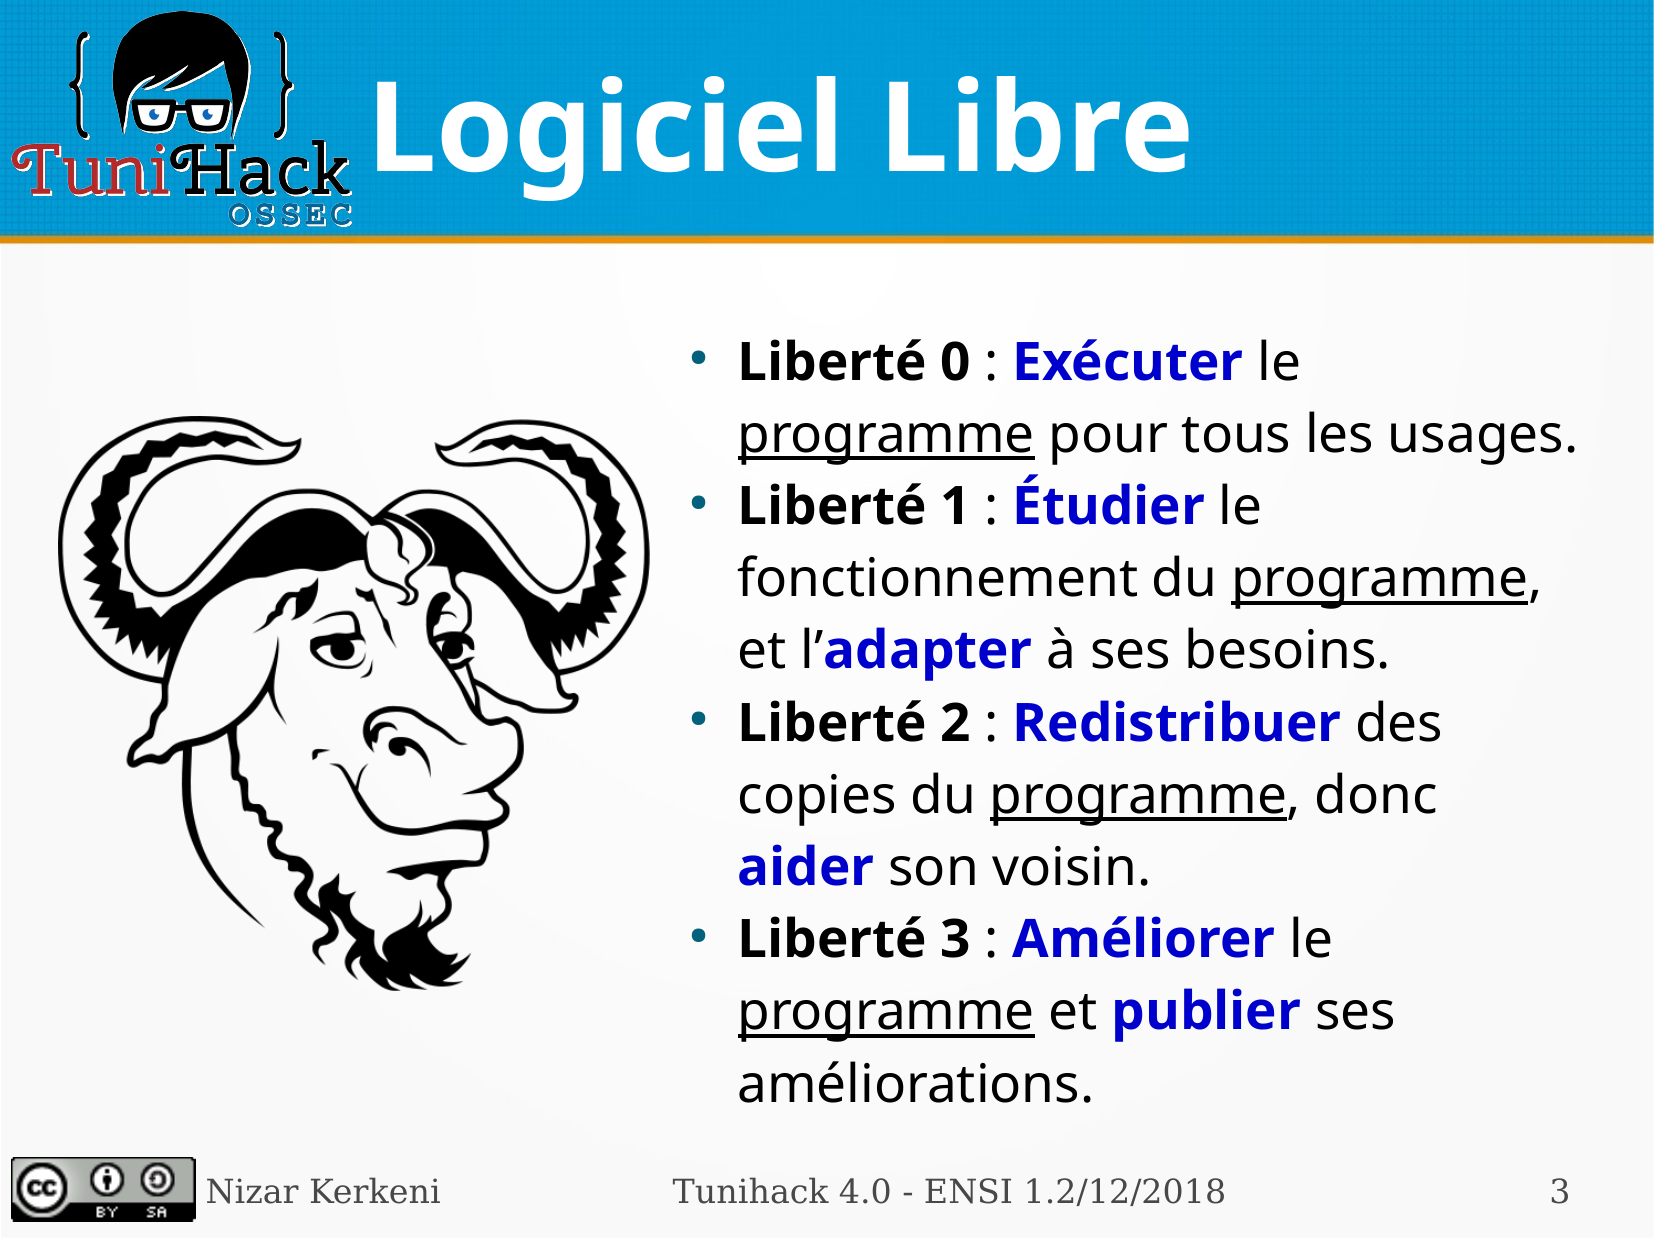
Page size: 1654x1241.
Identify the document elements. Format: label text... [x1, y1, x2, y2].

list Liberté 0 : Exécuter le programme pour tous les usages. Liberté 1 : Étudier le fonctionnement du programme, et l’adapter à ses besoins. Liberté 2 : Redistribuer des copies du programme, donc aider son voisin. Liberté 3 : Améliorer le programme et publier ses améliorations. [673, 295, 1583, 1146]
picture [243, 212, 250, 225]
picture [274, 32, 294, 139]
picture [0, 233, 1654, 1241]
picture [113, 12, 250, 135]
picture [63, 158, 170, 196]
picture [279, 157, 310, 196]
picture [266, 219, 274, 225]
picture [233, 207, 243, 216]
picture [70, 32, 89, 139]
picture [12, 144, 61, 195]
picture [312, 206, 319, 212]
title Logiciel Libre [366, 19, 1619, 227]
picture [335, 207, 342, 216]
picture [171, 144, 236, 195]
picture [313, 140, 350, 196]
picture [156, 144, 164, 153]
picture [240, 157, 276, 196]
